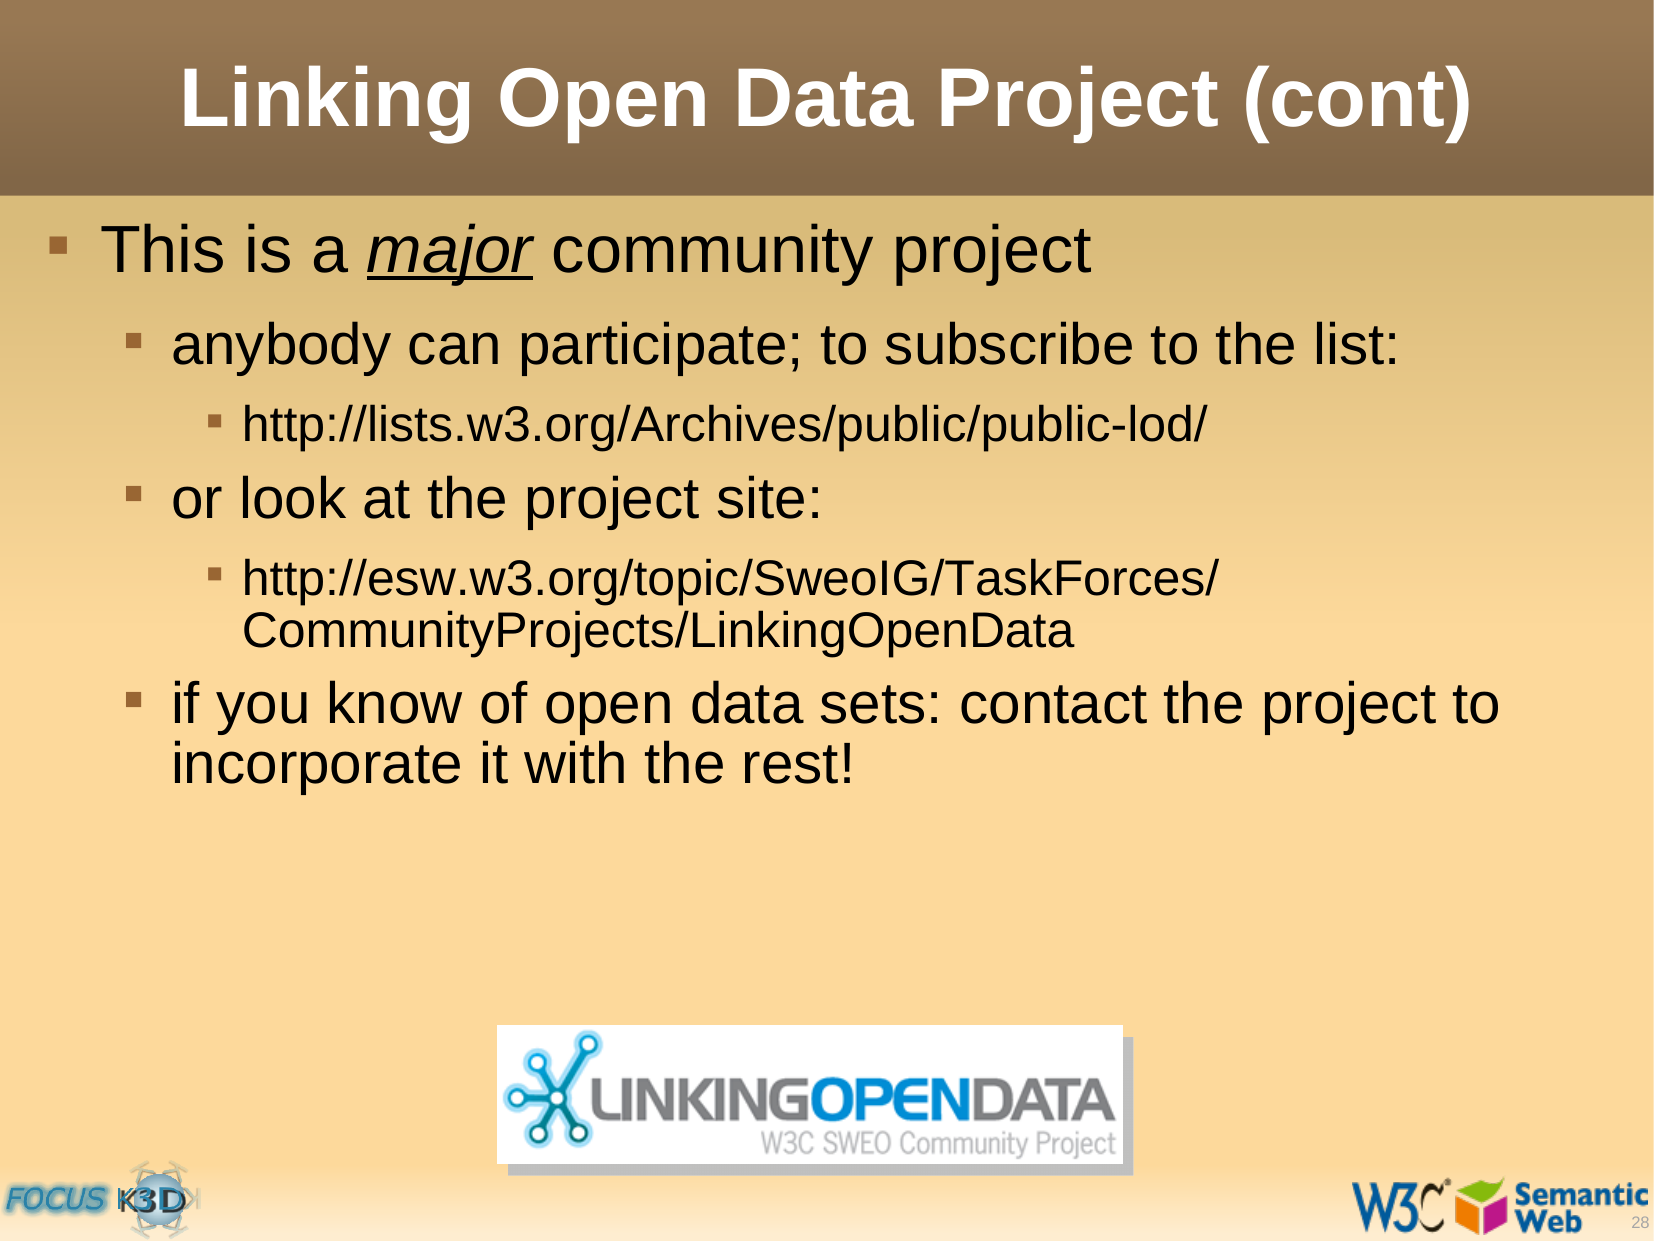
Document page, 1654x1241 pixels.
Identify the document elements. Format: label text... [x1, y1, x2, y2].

picture [0, 196, 1654, 1241]
title Linking Open Data Project (cont) [0, 0, 1654, 196]
list This is a major community project anybody can participate; to subscribe to the list: http://lists.w3.org/Archives/public/public-lod/ or look at the project site: http://esw.w3.org/topic/SweoIG/TaskForces/CommunityProjects/LinkingOpenData if you know of open data sets: contact the project to incorporate it with the rest! [29, 212, 1624, 1199]
